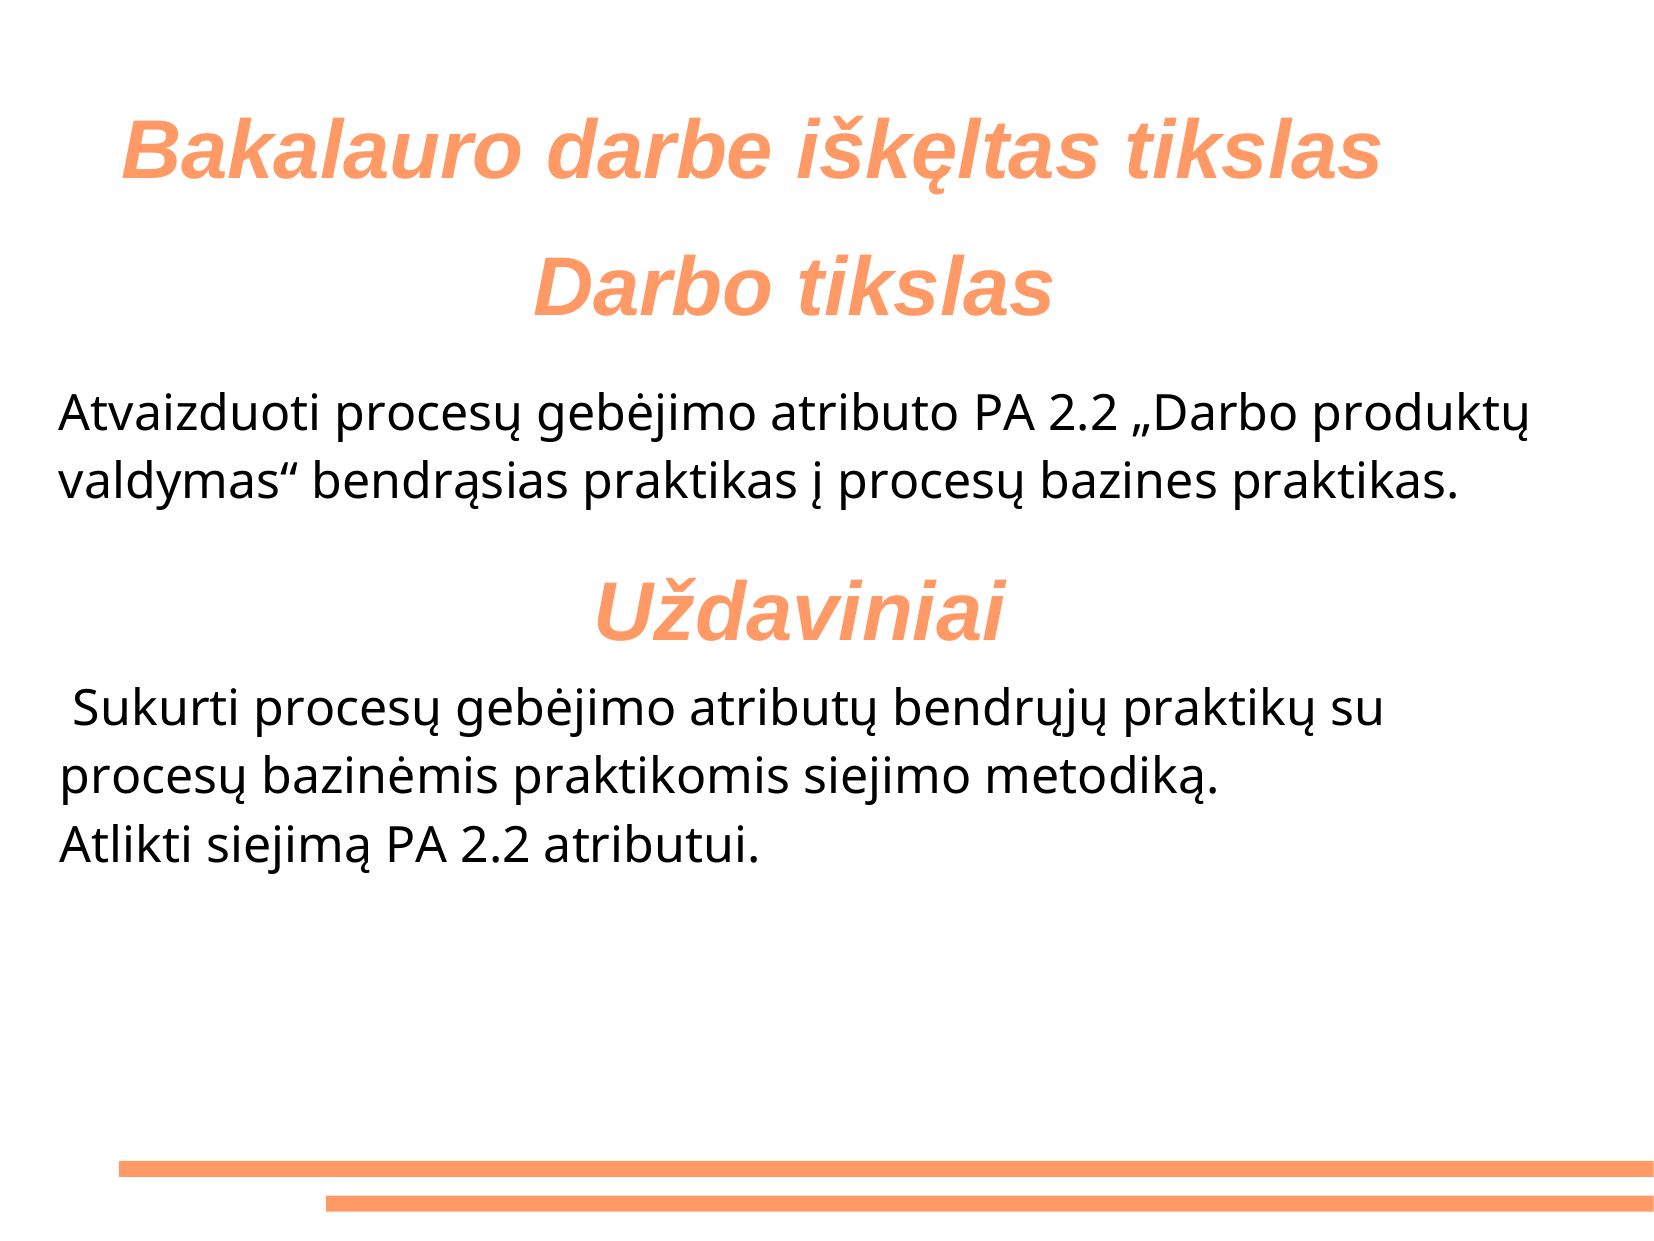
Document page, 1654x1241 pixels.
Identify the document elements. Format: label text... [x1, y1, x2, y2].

text_box Sukurti procesų gebėjimo atributų bendrųjų praktikų su procesų bazinėmis praktikomis siejimo metodiką. Atlikti siejimą PA 2.2 atributui. [59, 672, 1506, 916]
title Uždaviniai [93, 561, 1506, 663]
title Darbo tikslas [88, 236, 1501, 338]
text_box Atvaizduoti procesų gebėjimo atributo PA 2.2 „Darbo produktų valdymas“ bendrąsias praktikas į procesų bazines praktikas. [59, 376, 1625, 621]
title Bakalauro darbe iškęltas tikslas [121, 46, 1534, 254]
